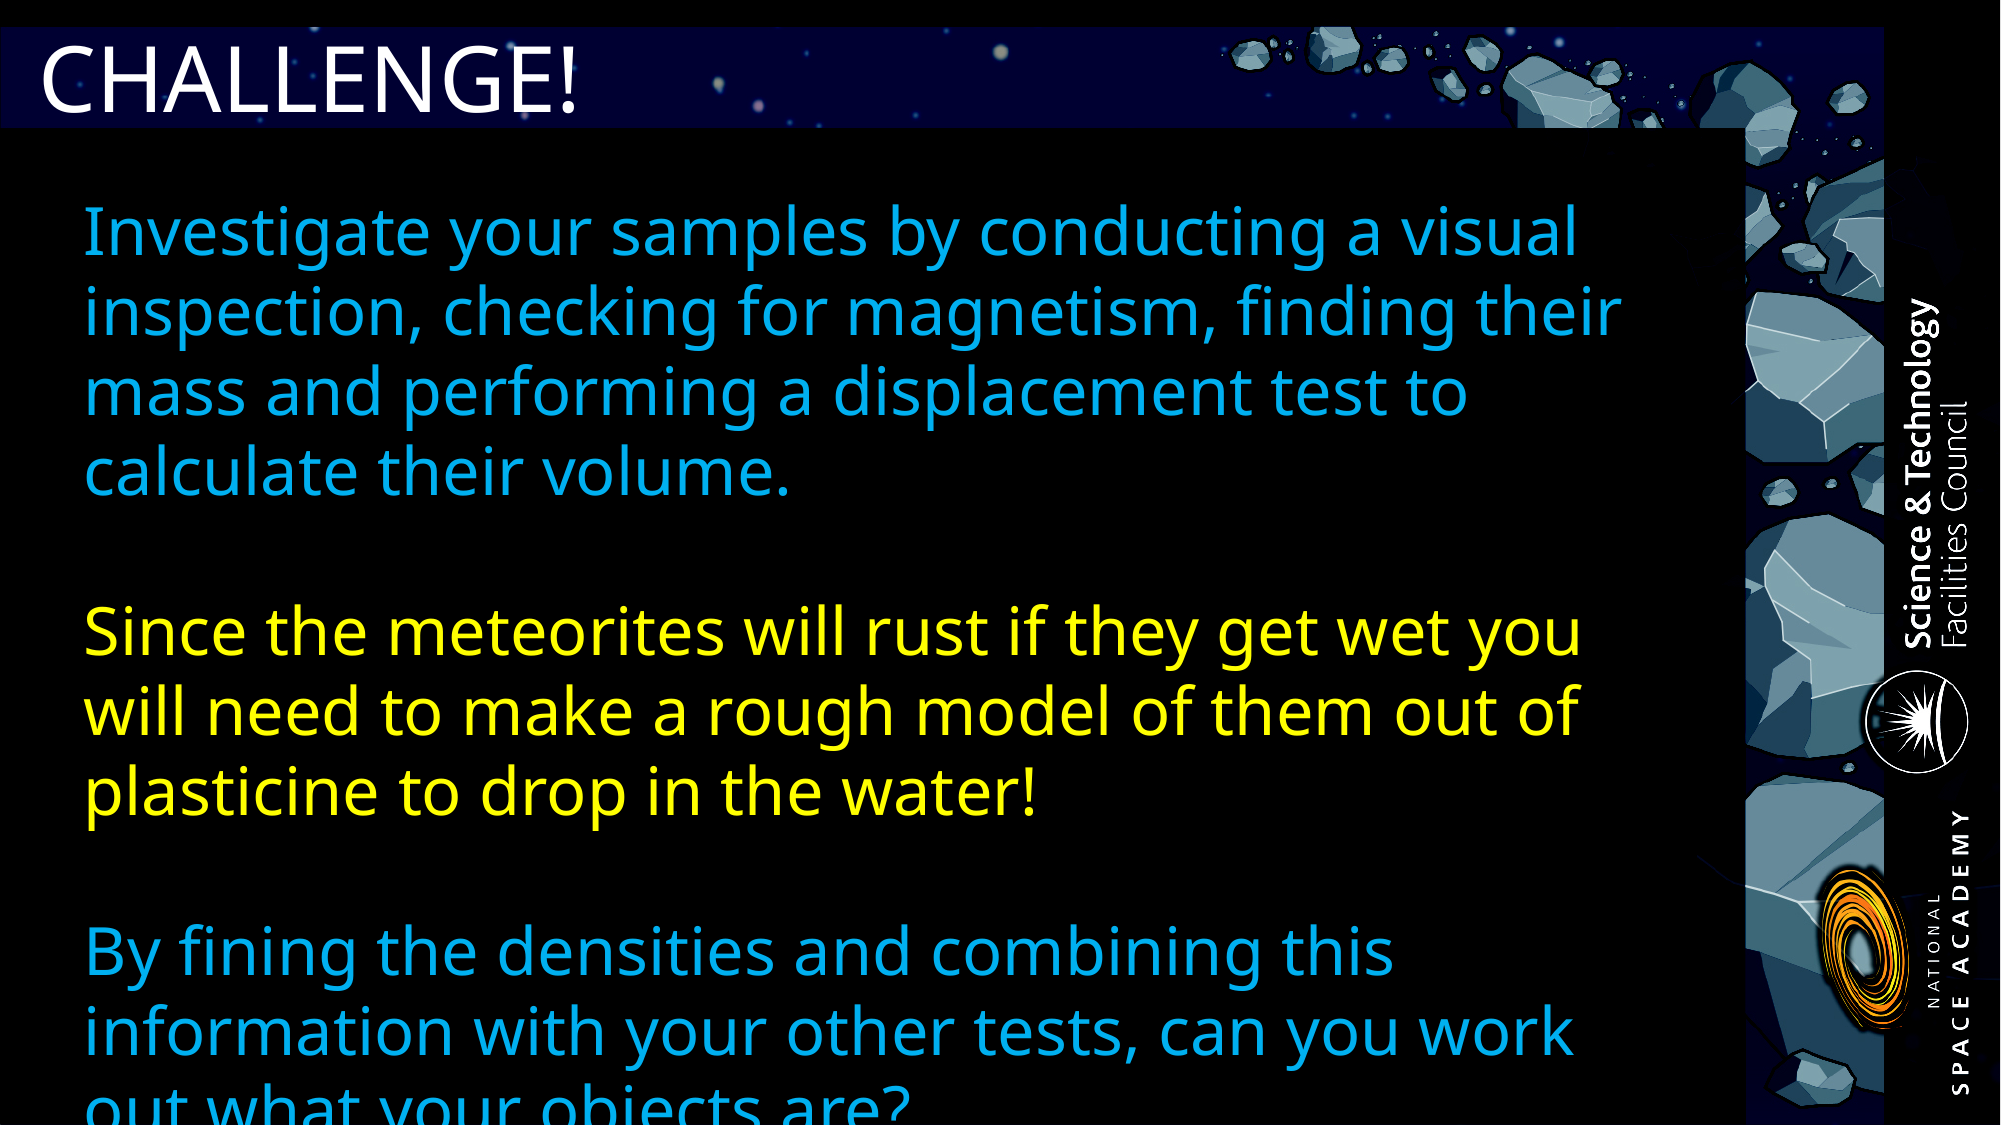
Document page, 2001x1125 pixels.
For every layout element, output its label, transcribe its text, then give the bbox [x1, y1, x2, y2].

text_box CHALLENGE! [23, 13, 611, 141]
text_box Investigate your samples by conducting a visual inspection, checking for magnetism, finding their mass and performing a displacement test to calculate their volume. Since the meteorites will rust if they get wet you will need to make a rough model of them out of plasticine to drop in the water! By fining the densities and combining this information with your other tests, can you work out what your objects are? [68, 181, 1680, 924]
